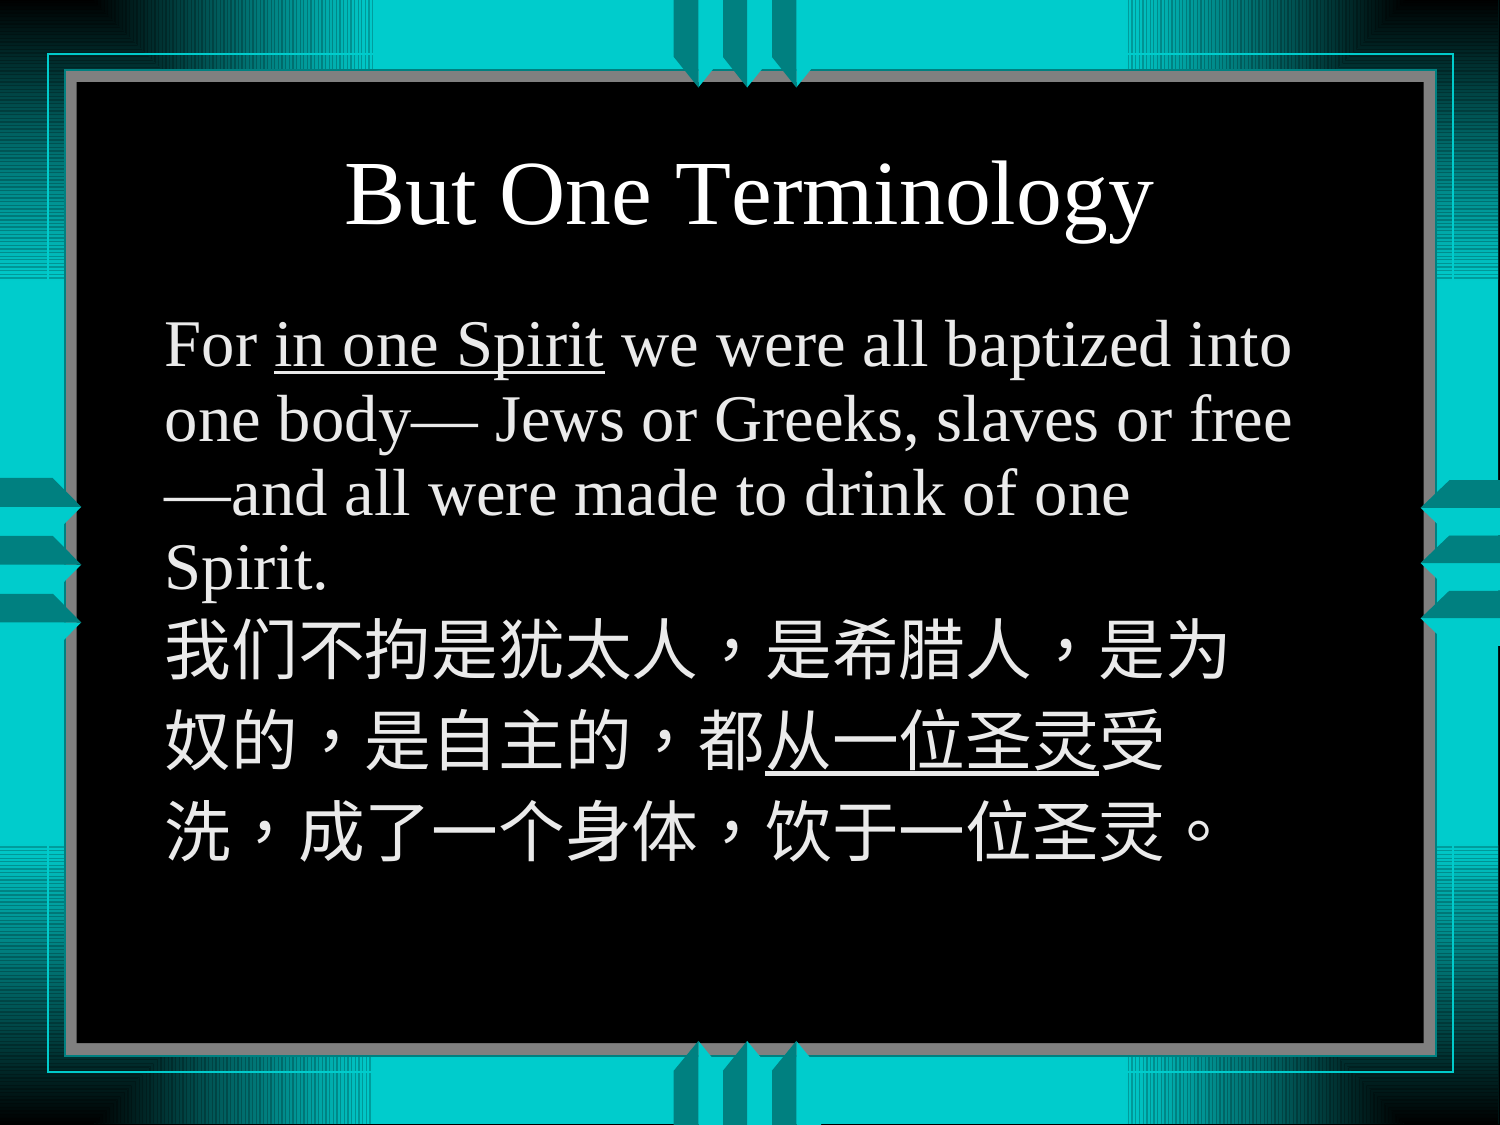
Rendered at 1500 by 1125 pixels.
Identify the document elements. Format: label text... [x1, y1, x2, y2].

text_box For in one Spirit we were all baptized into one body— Jews or Greeks, slaves or free—and all were made to drink of one Spirit. 我们不拘是犹太人，是希腊人，是为奴的，是自主的，都从一位圣灵受洗，成了一个身体，饮于一位圣灵。 [150, 299, 1313, 845]
title But One Terminology [112, 99, 1388, 288]
